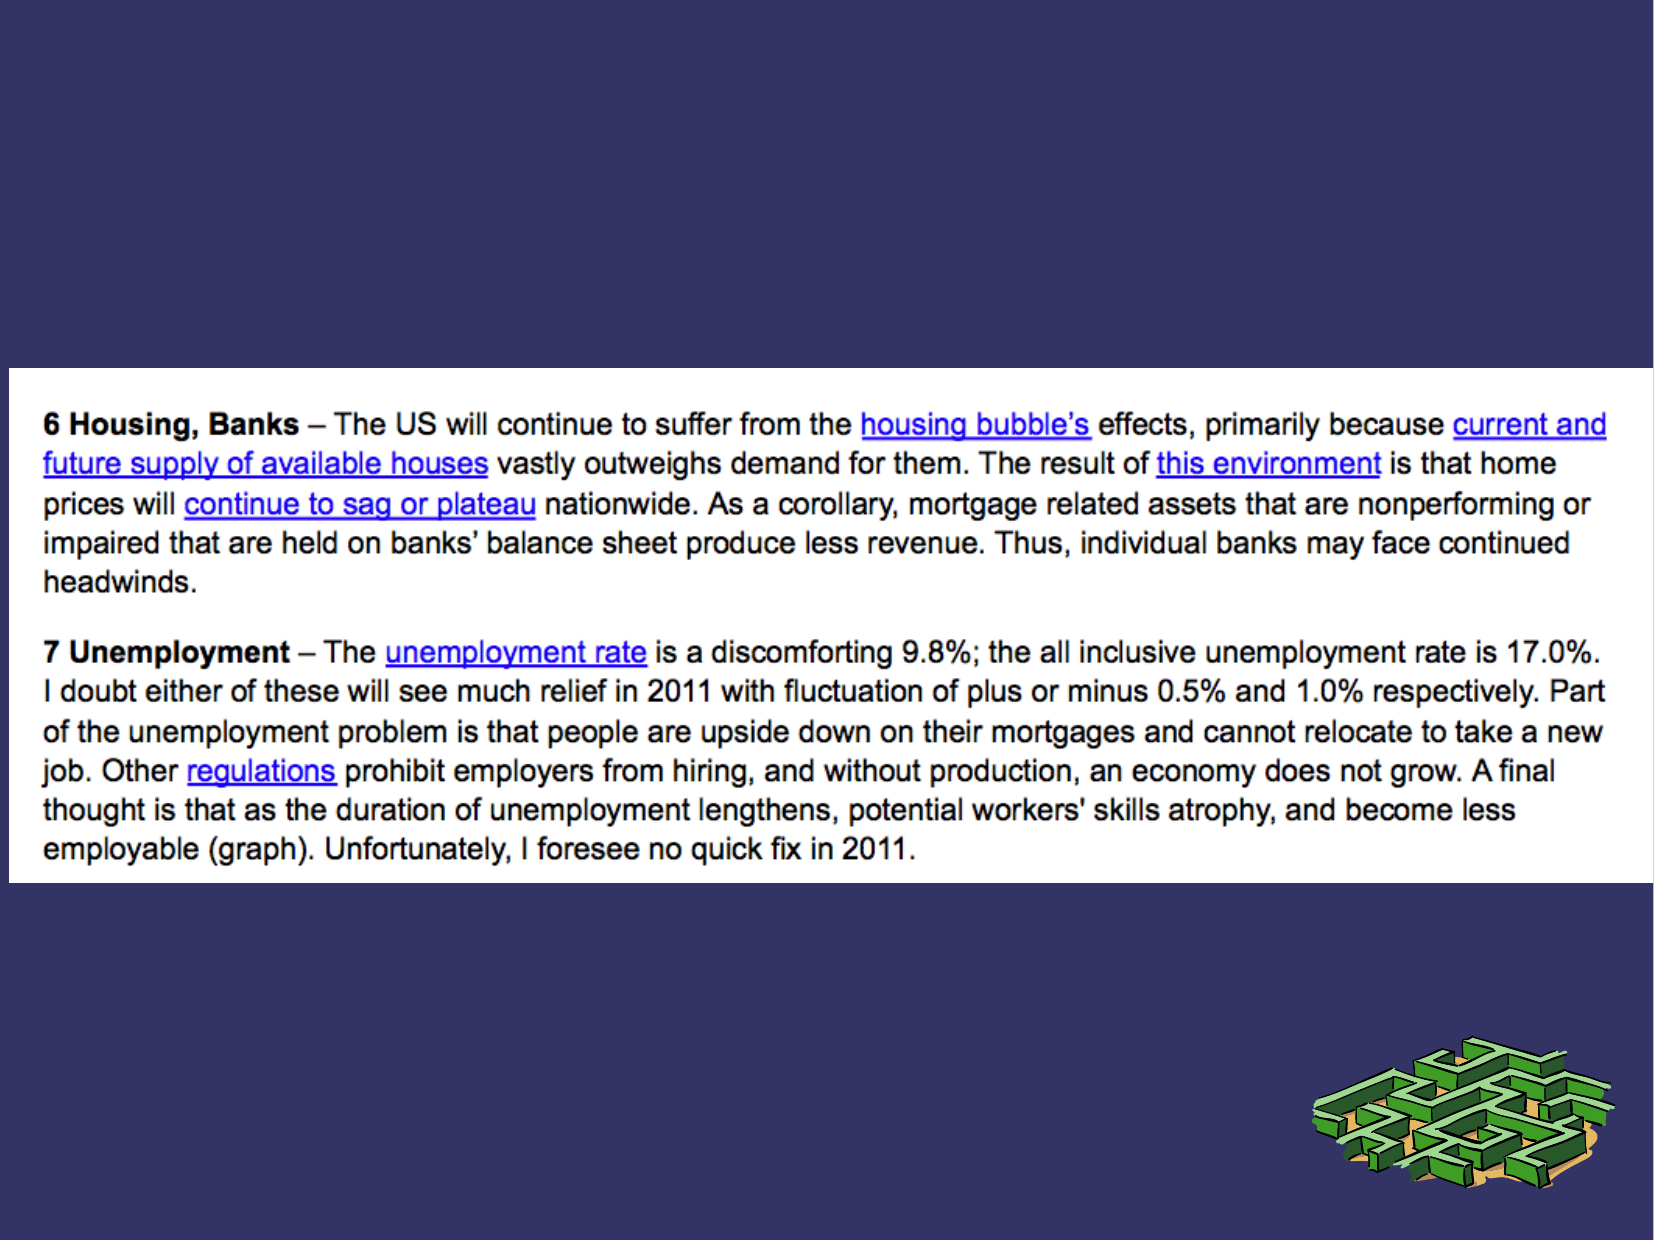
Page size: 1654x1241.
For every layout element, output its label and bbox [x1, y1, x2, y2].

picture [9, 368, 1654, 883]
